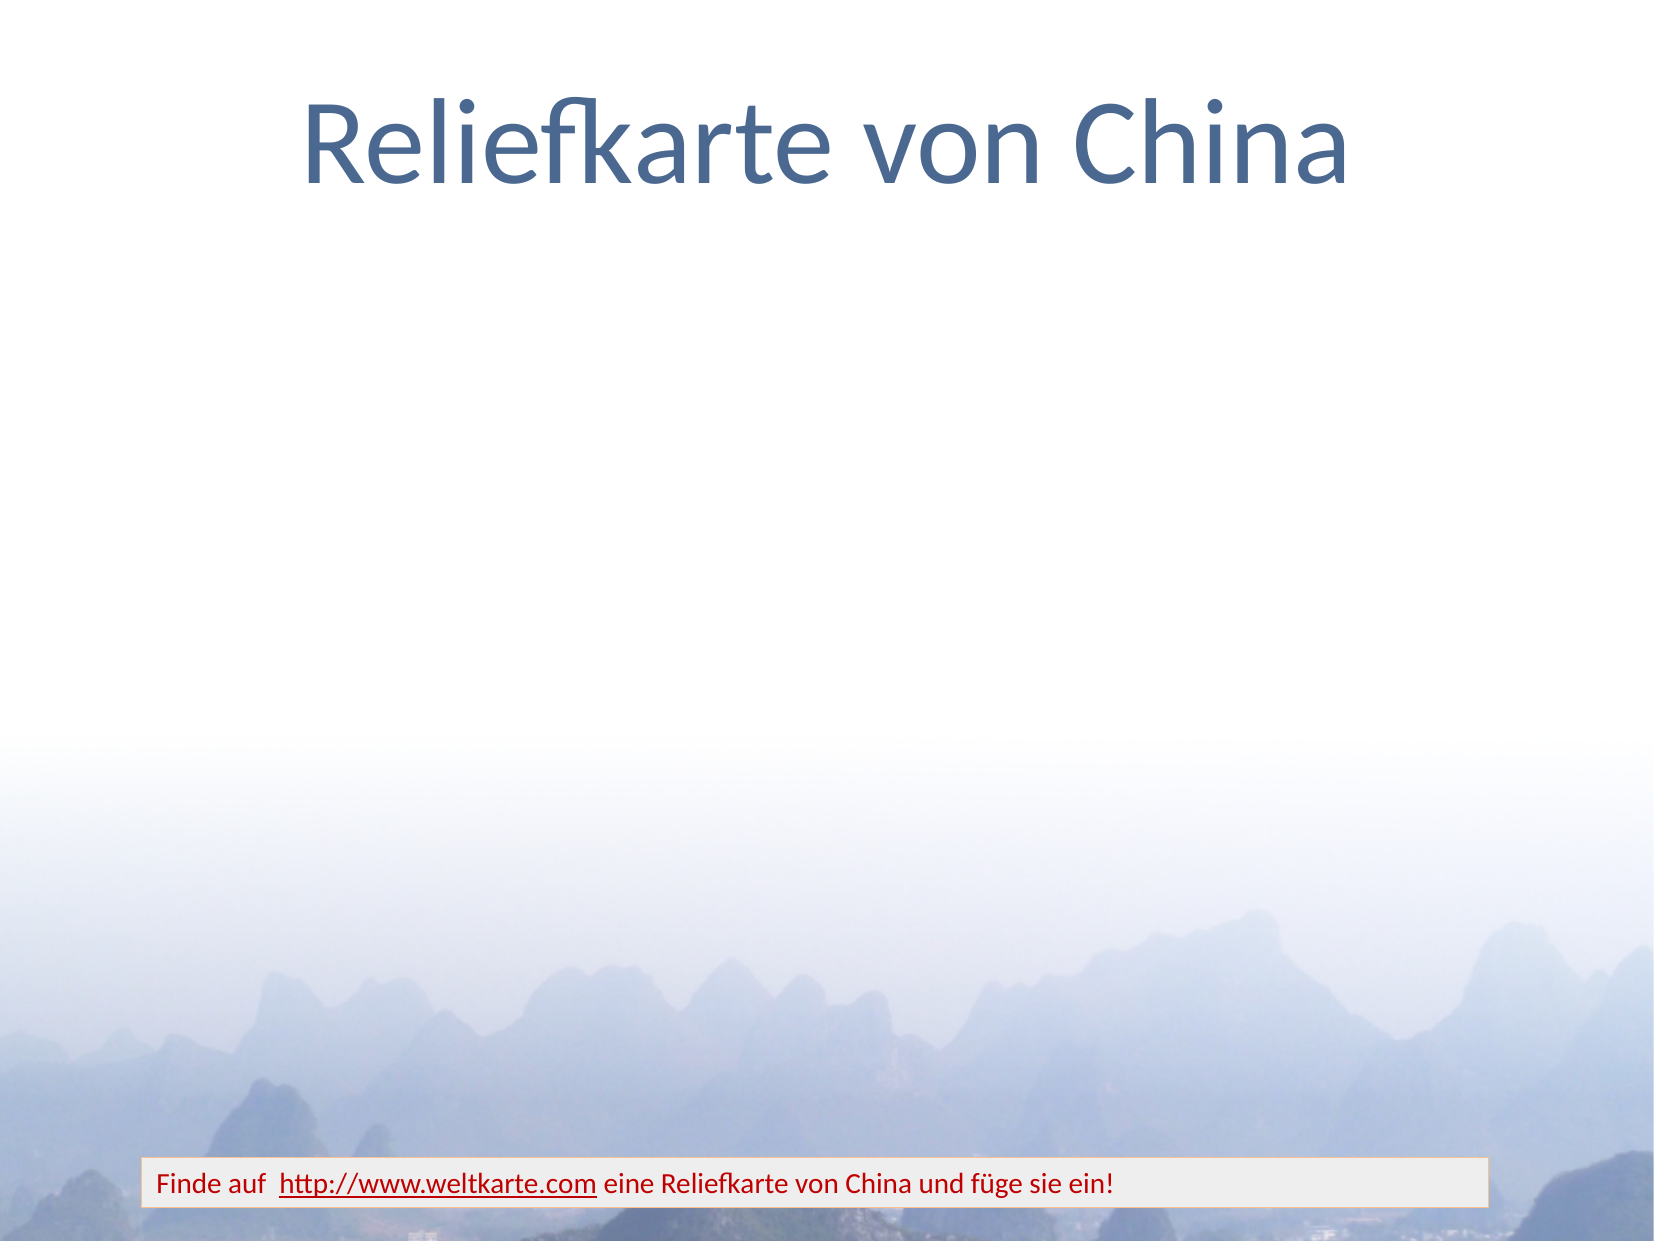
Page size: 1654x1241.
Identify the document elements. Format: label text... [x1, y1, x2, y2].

picture [0, 3, 1654, 1241]
title Reliefkarte von China [82, 49, 1571, 257]
text_box Finde auf http://www.weltkarte.com eine Reliefkarte von China und füge sie ein! [141, 1157, 1489, 1208]
